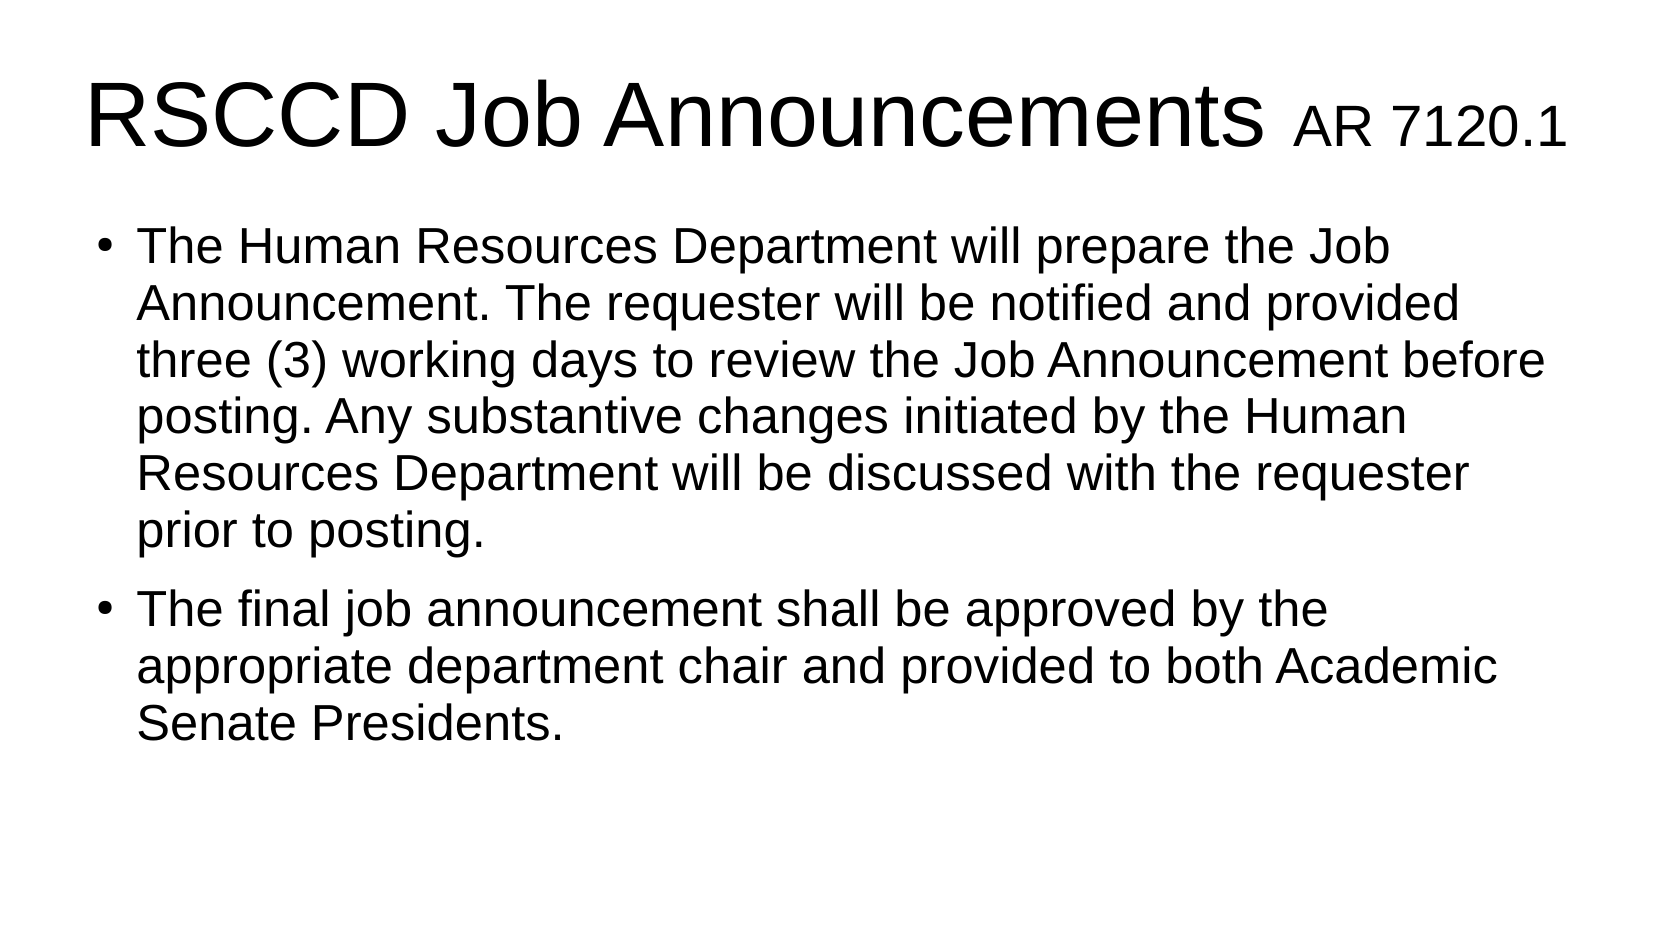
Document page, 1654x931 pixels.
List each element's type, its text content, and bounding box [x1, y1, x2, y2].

title RSCCD Job Announcements AR 7120.1 [82, 37, 1571, 193]
list The Human Resources Department will prepare the Job Announcement. The requester will be notified and provided three (3) working days to review the Job Announcement before posting. Any substantive changes initiated by the Human Resources Department will be discussed with the requester prior to posting. The final job announcement shall be approved by the appropriate department chair and provided to both Academic Senate Presidents. [82, 217, 1571, 758]
